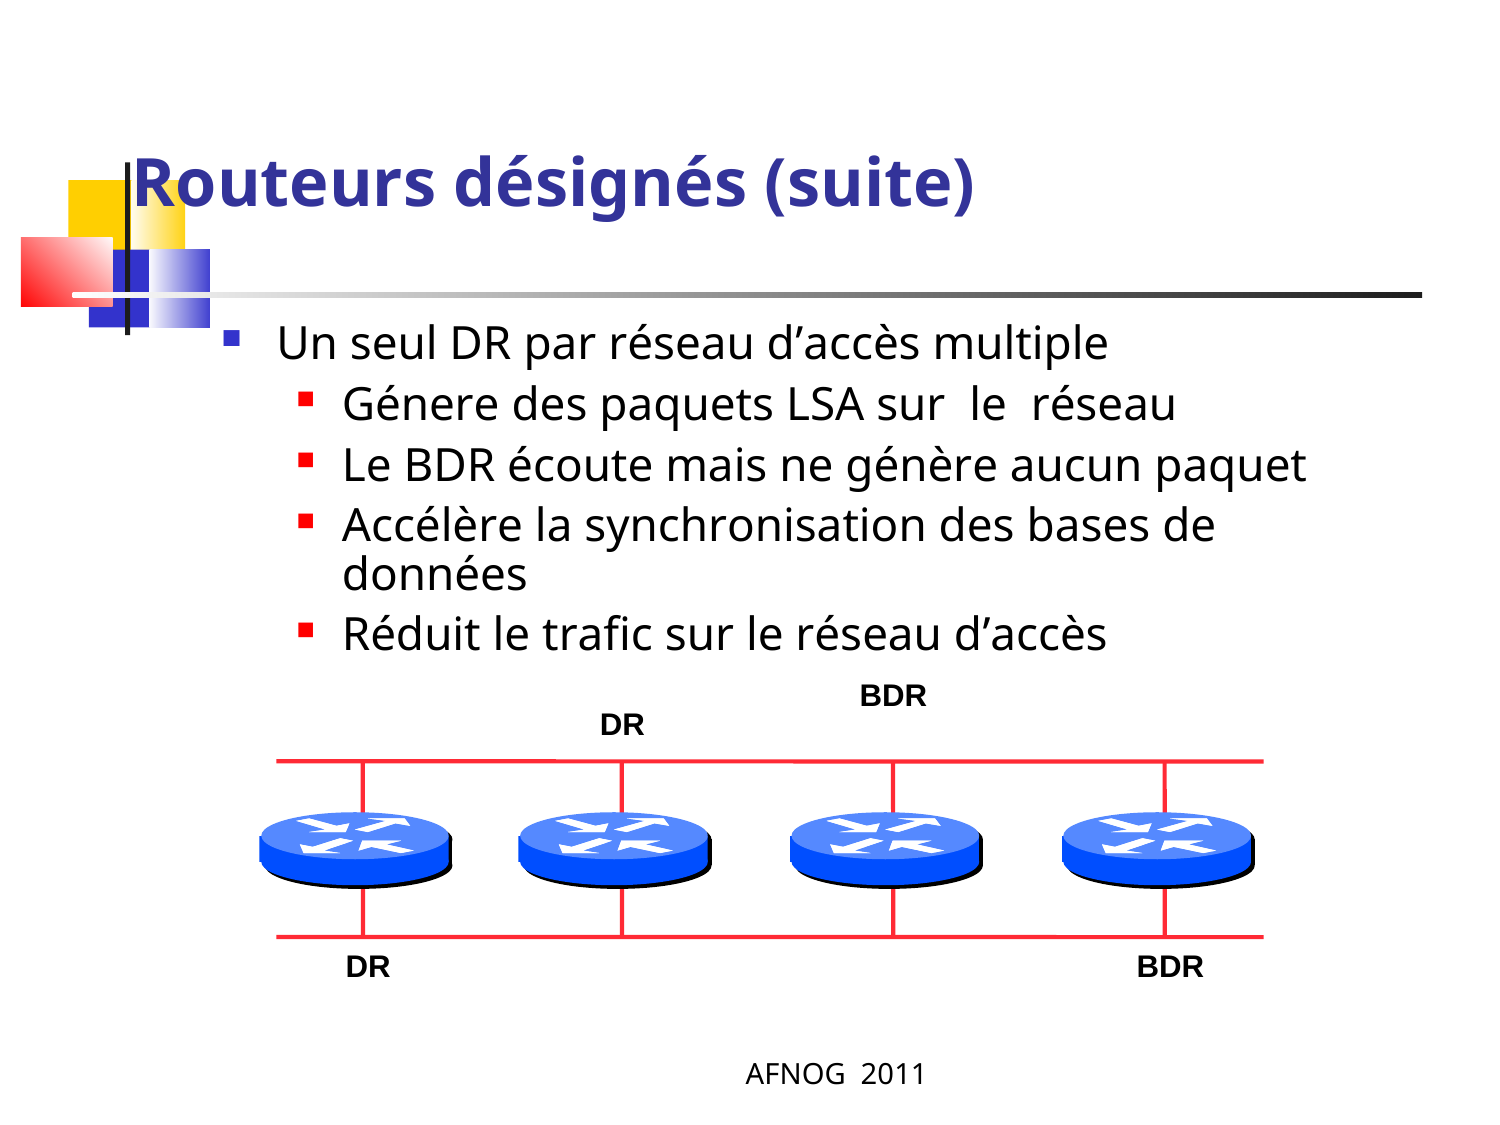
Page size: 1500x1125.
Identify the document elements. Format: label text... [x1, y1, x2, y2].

picture [1055, 808, 1268, 898]
text_box DR [324, 939, 413, 996]
text_box BDR [1115, 939, 1226, 996]
list Un seul DR par réseau d’accès multiple Génere des paquets LSA sur le réseau Le BDR écoute mais ne génère aucun paquet Accélère la synchronisation des bases de données Réduit le trafic sur le réseau d’accès [206, 313, 1388, 720]
title Routeurs désignés (suite)‏ [97, 66, 1500, 232]
text_box DR [494, 697, 751, 753]
picture [512, 808, 725, 898]
text_box BDR [837, 668, 949, 725]
picture [253, 808, 466, 898]
picture [784, 808, 996, 898]
text_box AFNOG 2011 [599, 1024, 1074, 1099]
